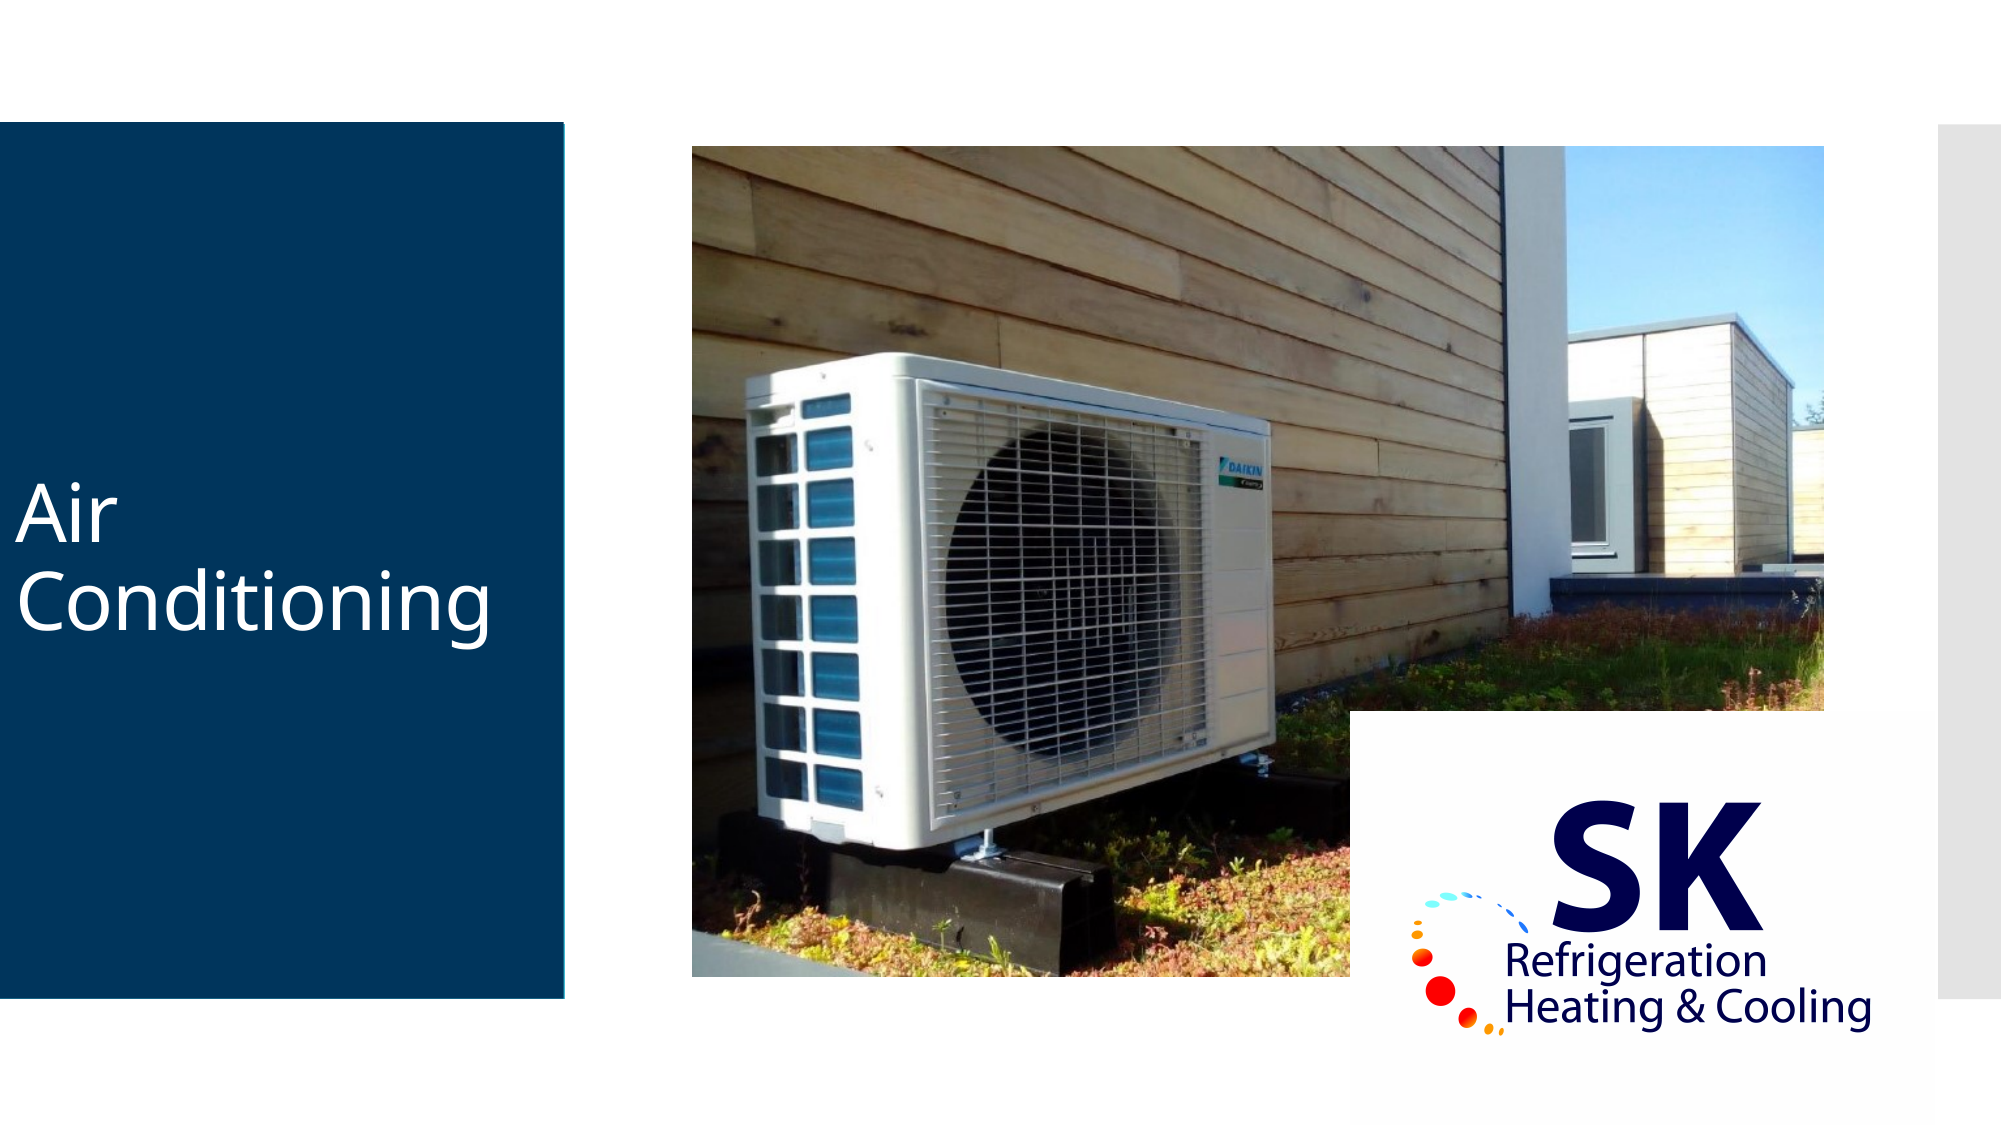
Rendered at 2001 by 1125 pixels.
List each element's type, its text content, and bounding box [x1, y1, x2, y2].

title Air Conditioning [0, 122, 564, 999]
picture [692, 146, 1935, 1125]
